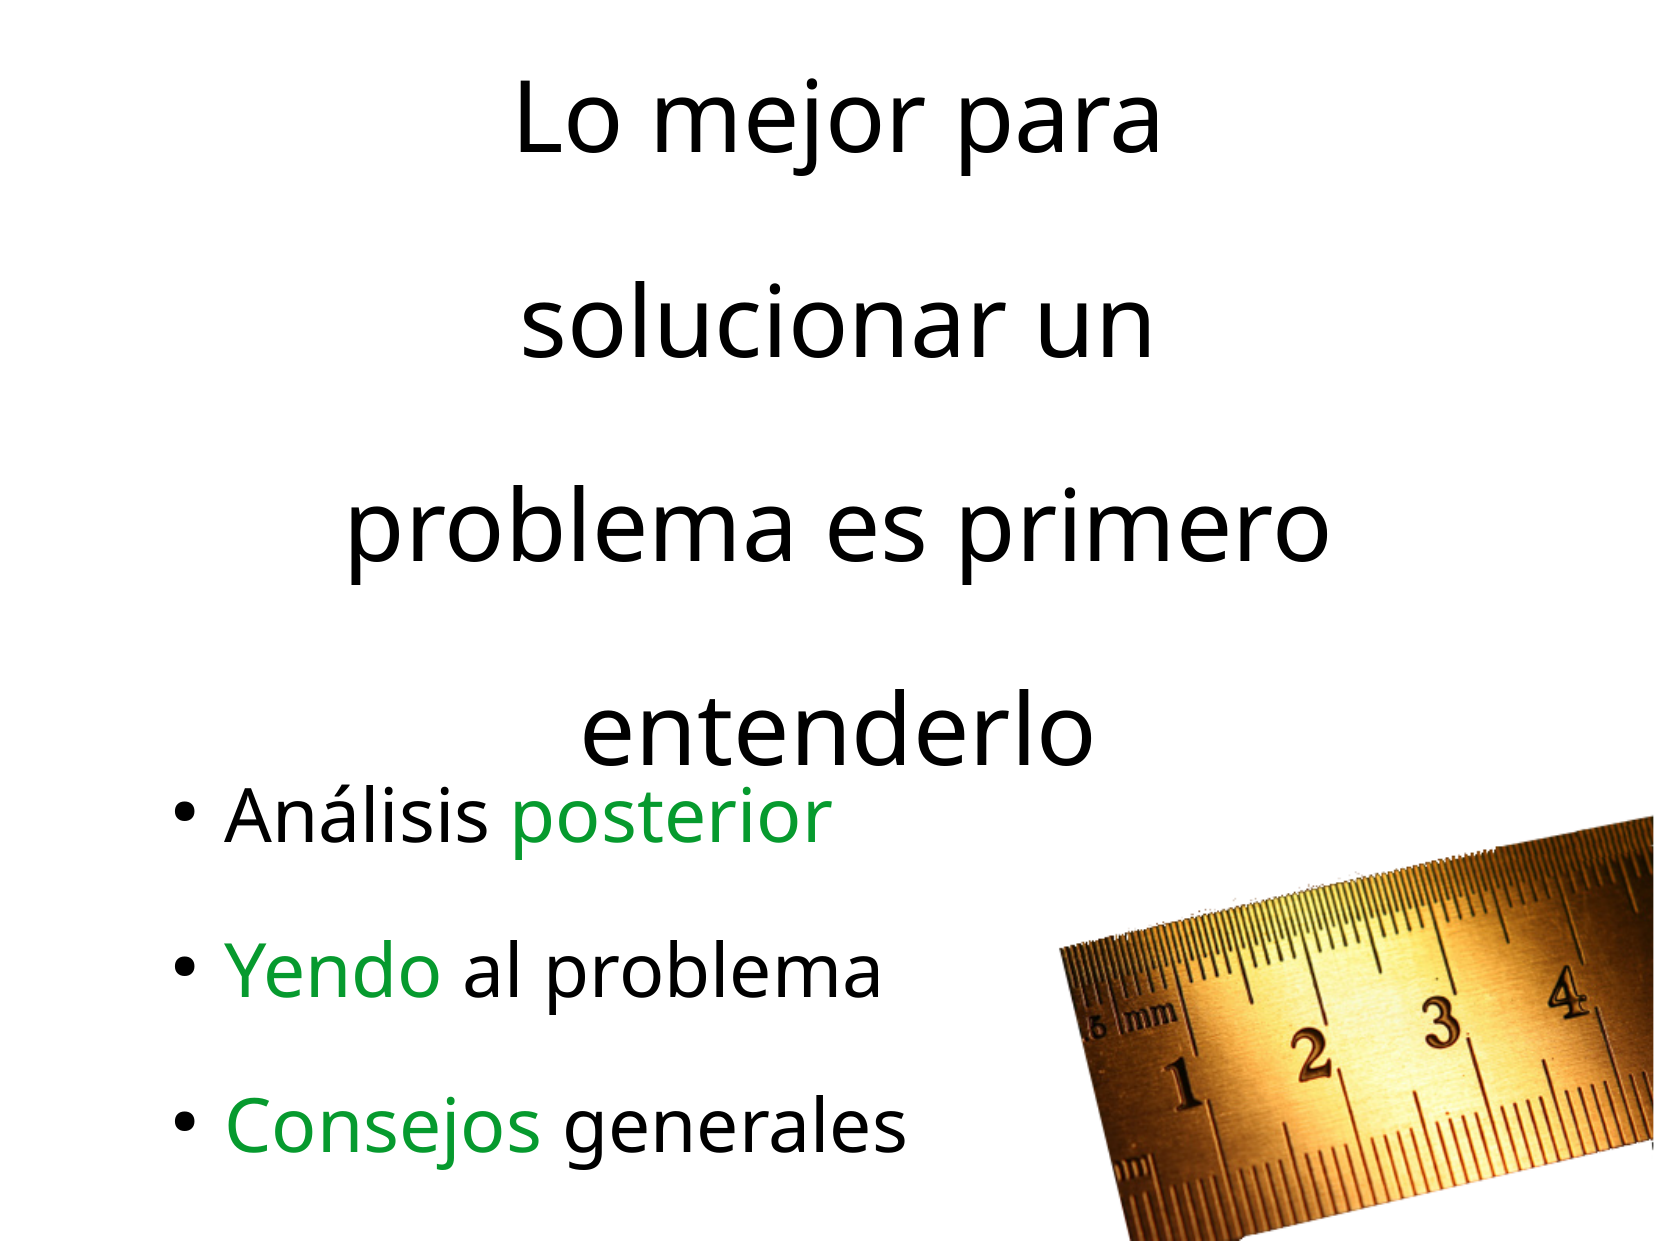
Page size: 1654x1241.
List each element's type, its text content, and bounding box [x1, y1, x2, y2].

list Análisis posterior Yendo al problema Consejos generales [153, 761, 1193, 1176]
picture [950, 615, 1654, 1241]
subtitle Lo mejor para solucionar un problema es primero entenderlo [295, 94, 1382, 679]
picture [950, 720, 955, 733]
picture [1051, 718, 1082, 759]
